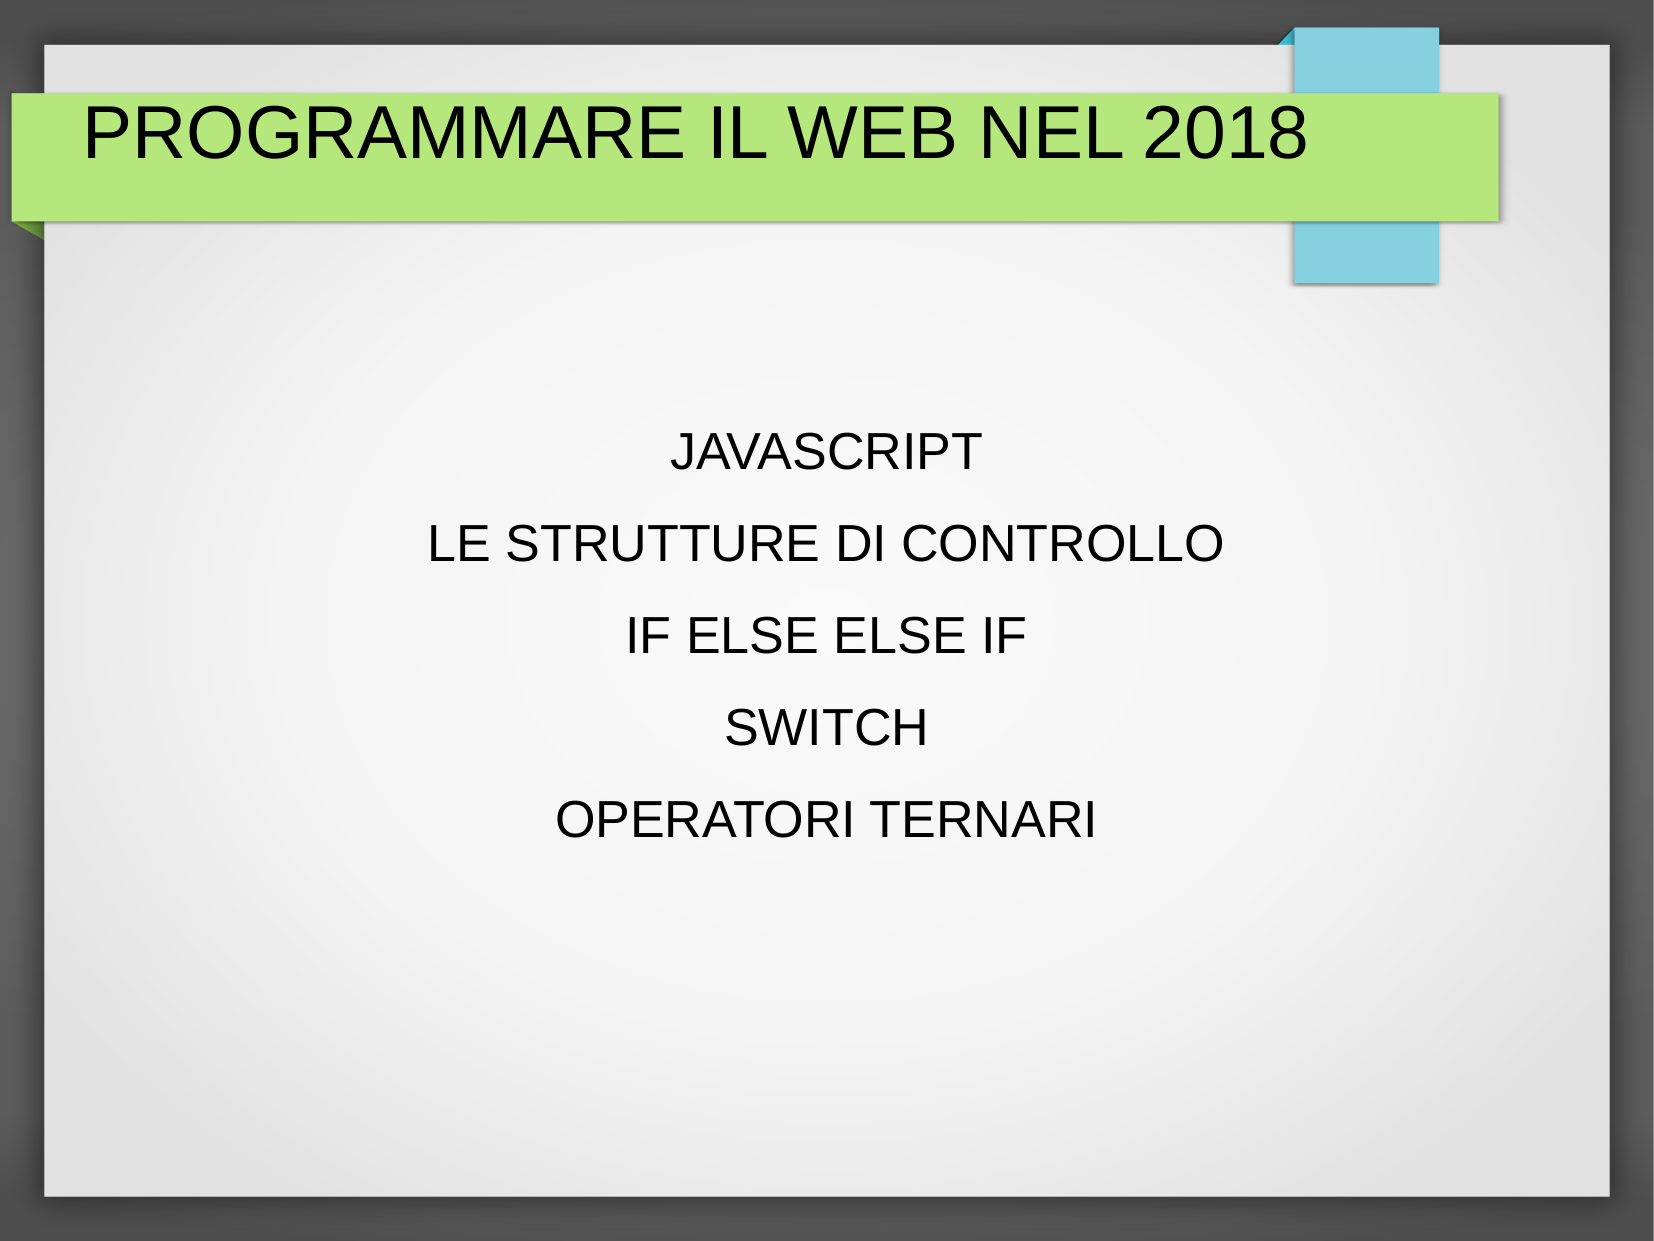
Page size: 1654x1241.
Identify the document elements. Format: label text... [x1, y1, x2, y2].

title PROGRAMMARE IL WEB NEL 2018 [82, 44, 1489, 213]
picture [0, 0, 1654, 1241]
subtitle JAVASCRIPT LE STRUTTURE DI CONTROLLO IF ELSE ELSE IF SWITCH OPERATORI TERNARI [82, 250, 1571, 1015]
